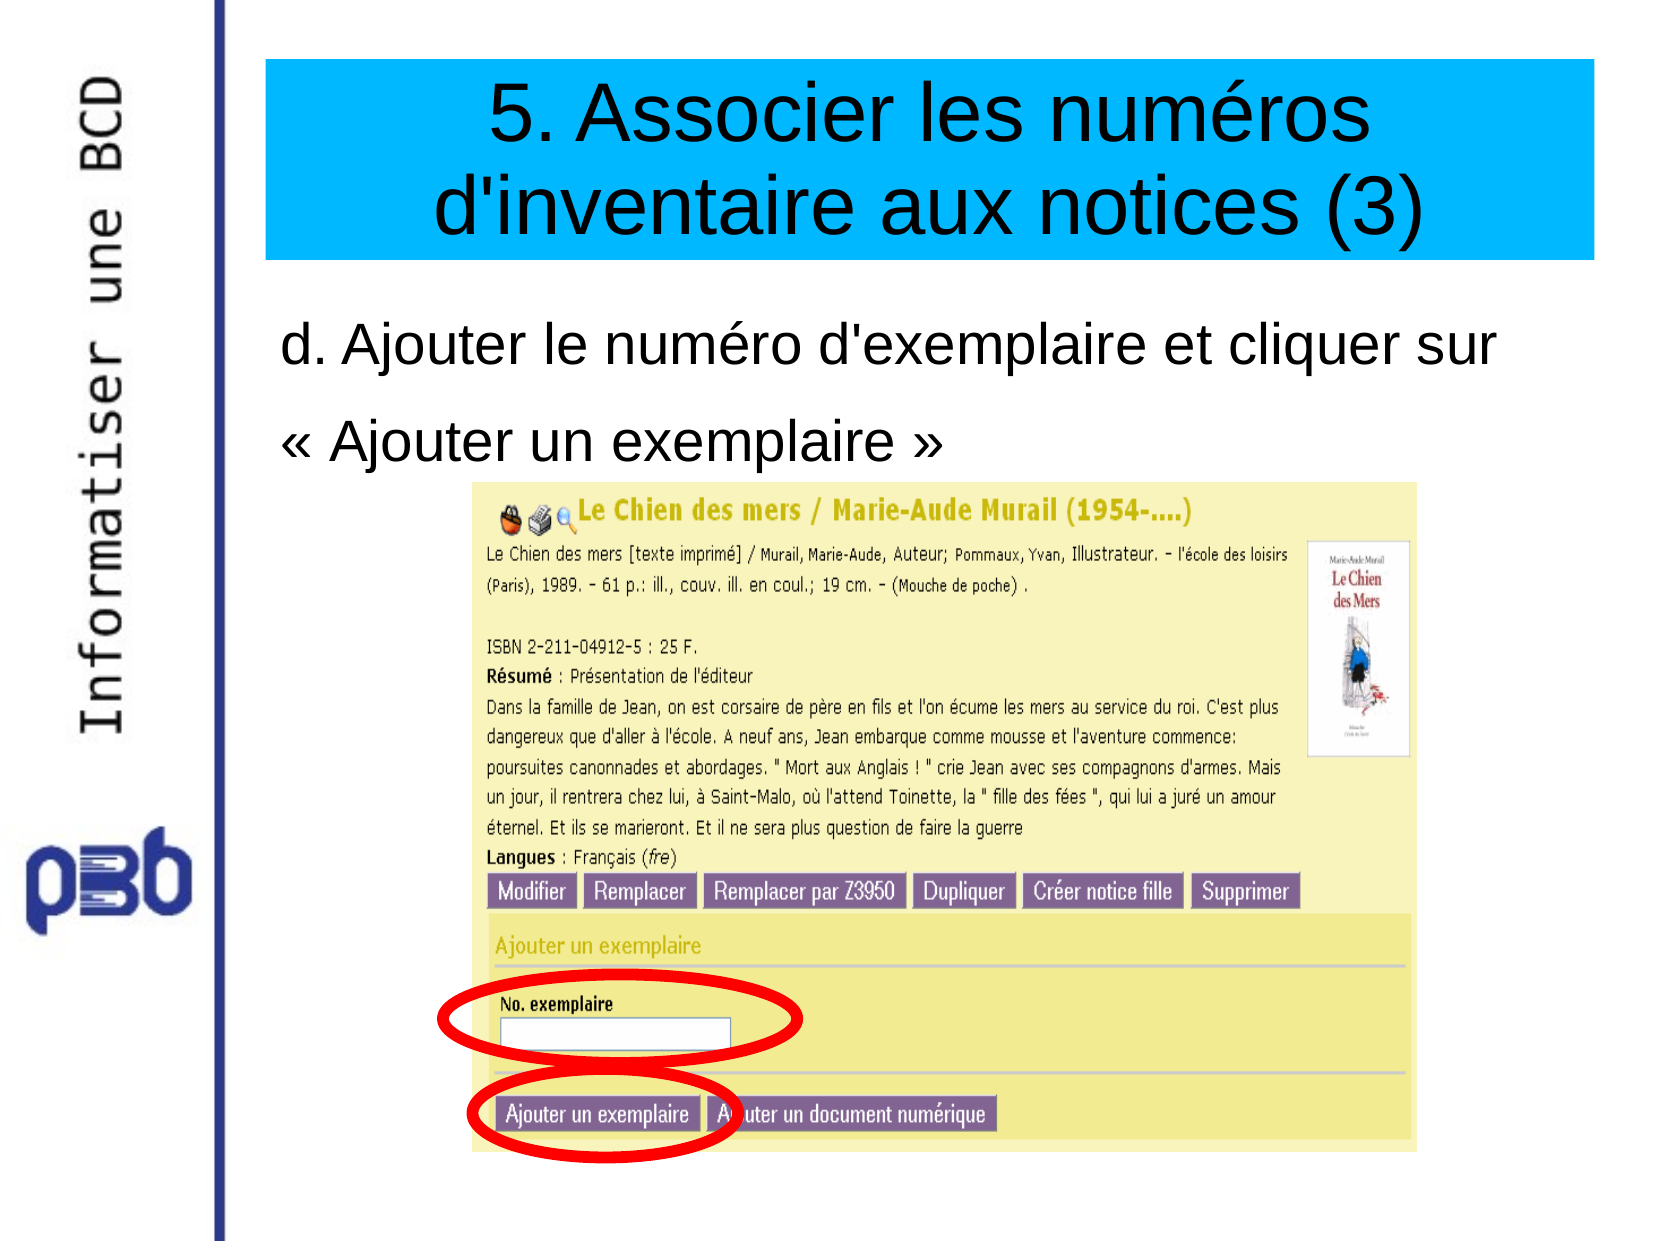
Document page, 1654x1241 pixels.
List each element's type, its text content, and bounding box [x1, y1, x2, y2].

picture [0, 0, 1654, 1241]
text_box d. Ajouter le numéro d'exemplaire et cliquer sur « Ajouter un exemplaire » [265, 271, 1595, 473]
text_box 5. Associer les numéros d'inventaire aux notices (3) [265, 59, 1595, 260]
